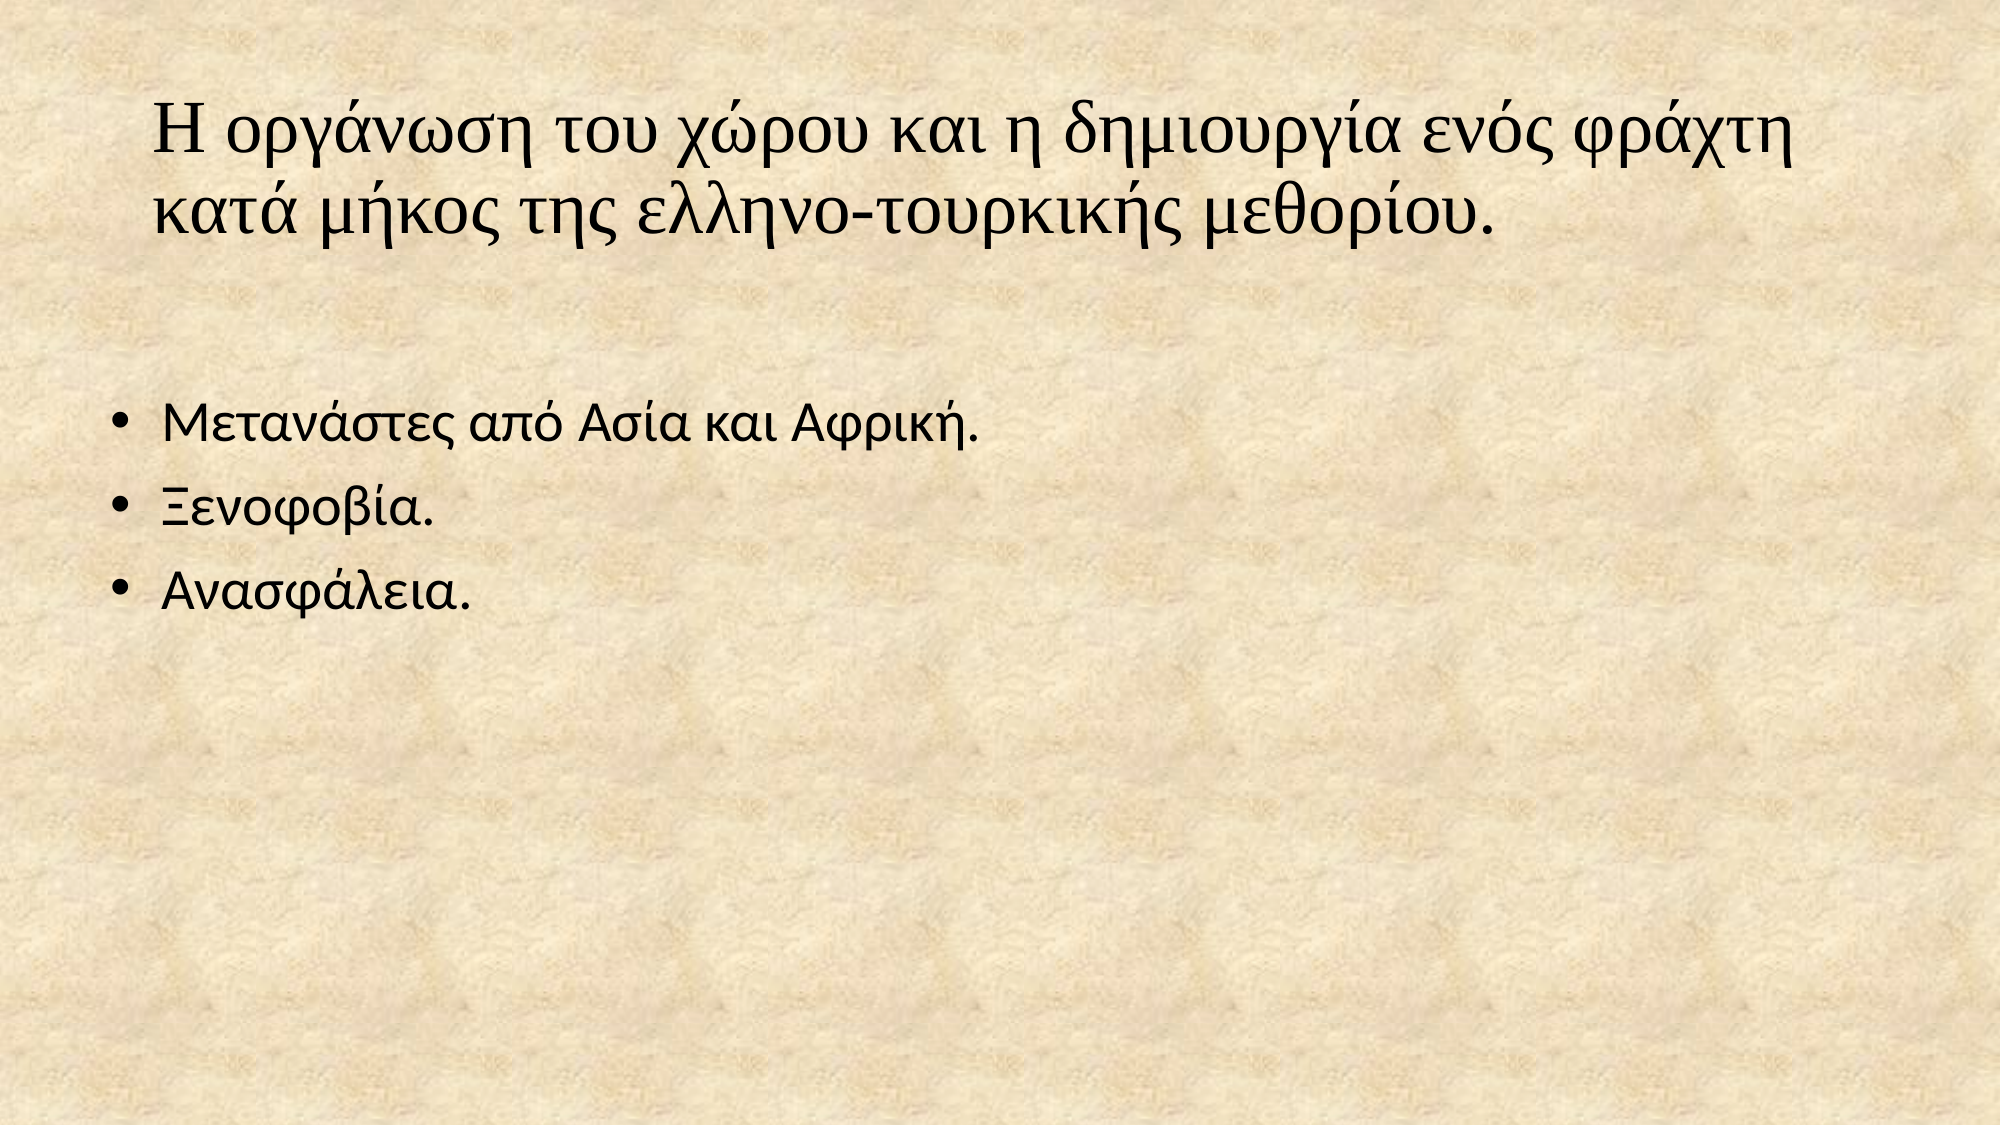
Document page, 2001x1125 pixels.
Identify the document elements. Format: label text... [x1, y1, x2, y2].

title Η οργάνωση του χώρου και η δημιουργία ενός φράχτη κατά μήκος της ελληνο-τουρκικής μεθορίου. [137, 59, 1863, 278]
list Μετανάστες από Ασία και Αφρική. Ξενοφοβία. Ανασφάλεια. [95, 383, 1821, 1098]
